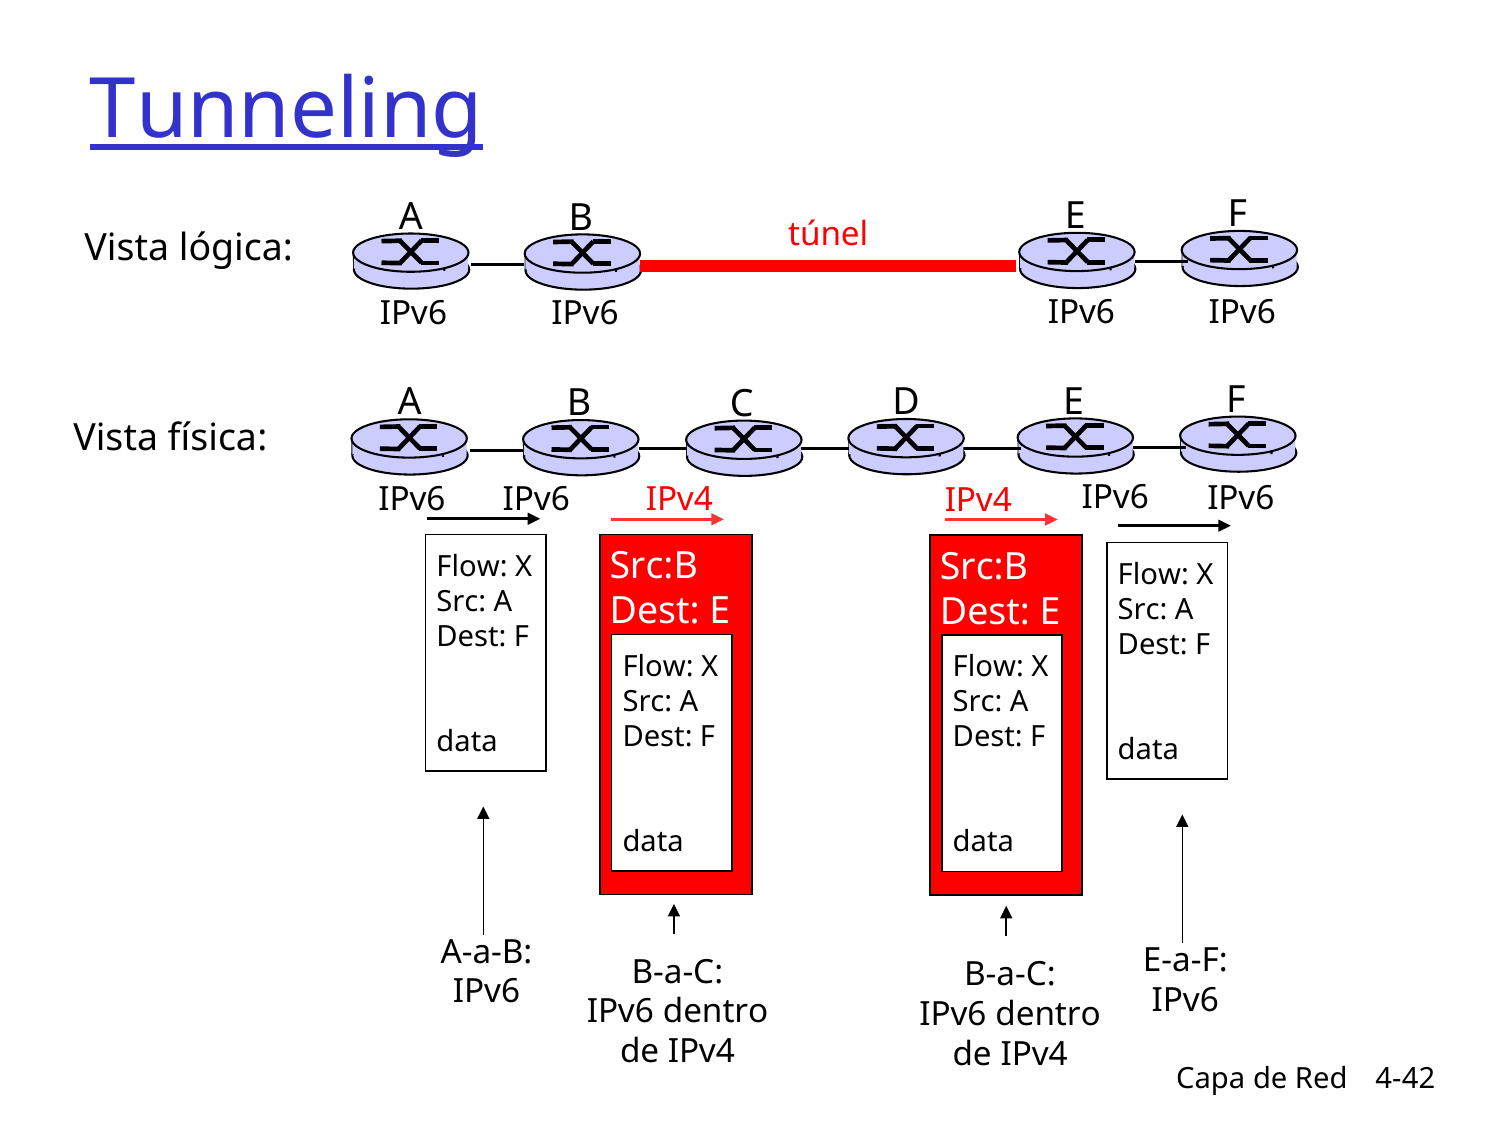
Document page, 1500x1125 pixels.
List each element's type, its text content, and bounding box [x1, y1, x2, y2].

text_box Flow: X Src: A Dest: F data [421, 539, 548, 766]
text_box túnel [773, 204, 884, 261]
text_box E [1048, 368, 1099, 430]
text_box IPv6 [1193, 282, 1291, 339]
text_box Flow: X Src: A Dest: F data [607, 640, 734, 865]
text_box A [382, 369, 437, 431]
text_box B [553, 184, 608, 246]
text_box D [877, 369, 935, 430]
text_box [1019, 234, 1136, 282]
text_box A-a-B: IPv6 [425, 922, 548, 1018]
text_box [848, 421, 965, 475]
text_box Vista lógica: [69, 215, 308, 277]
text_box [1106, 773, 1228, 780]
text_box [425, 766, 547, 772]
text_box E-a-F: IPv6 [1128, 930, 1243, 1026]
text_box E [1050, 183, 1101, 244]
text_box [351, 421, 468, 468]
text_box [599, 534, 752, 895]
text_box IPv6 [536, 283, 634, 339]
text_box A [384, 184, 438, 245]
text_box IPv6 [1033, 282, 1130, 338]
text_box IPv4 [930, 470, 1027, 526]
text_box [1181, 232, 1298, 282]
text_box B-a-C: IPv6 dentro de IPv4 [572, 942, 784, 1078]
text_box B [552, 370, 607, 431]
text_box F [1212, 181, 1262, 242]
text_box [523, 422, 640, 476]
text_box Vista física: [58, 404, 283, 466]
text_box [1106, 542, 1228, 547]
text_box IPv6 [487, 520, 527, 525]
text_box Flow: X Src: A Dest: F data [937, 640, 1064, 866]
text_box [930, 535, 1082, 896]
text_box [353, 235, 470, 283]
text_box B-a-C: IPv6 dentro de IPv4 [904, 944, 1116, 1080]
text_box [686, 422, 803, 476]
text_box [1017, 420, 1134, 474]
title Tunneling [75, 15, 1463, 196]
text_box IPv6 [365, 283, 462, 339]
text_box IPv6 [487, 469, 585, 525]
text_box IPv4 [631, 521, 711, 526]
text_box [1180, 418, 1297, 468]
text_box [524, 236, 1015, 283]
text_box Src:B Dest: E [925, 534, 1076, 640]
text_box F [1211, 367, 1261, 428]
text_box IPv6 [363, 468, 461, 525]
text_box Src:B Dest: E [594, 533, 746, 640]
text_box IPv6 [1192, 468, 1290, 524]
text_box Flow: X Src: A Dest: F data [1103, 547, 1229, 773]
text_box [425, 534, 547, 539]
text_box IPv4 [631, 469, 729, 526]
text_box C [715, 371, 769, 432]
text_box IPv6 [1066, 467, 1164, 524]
